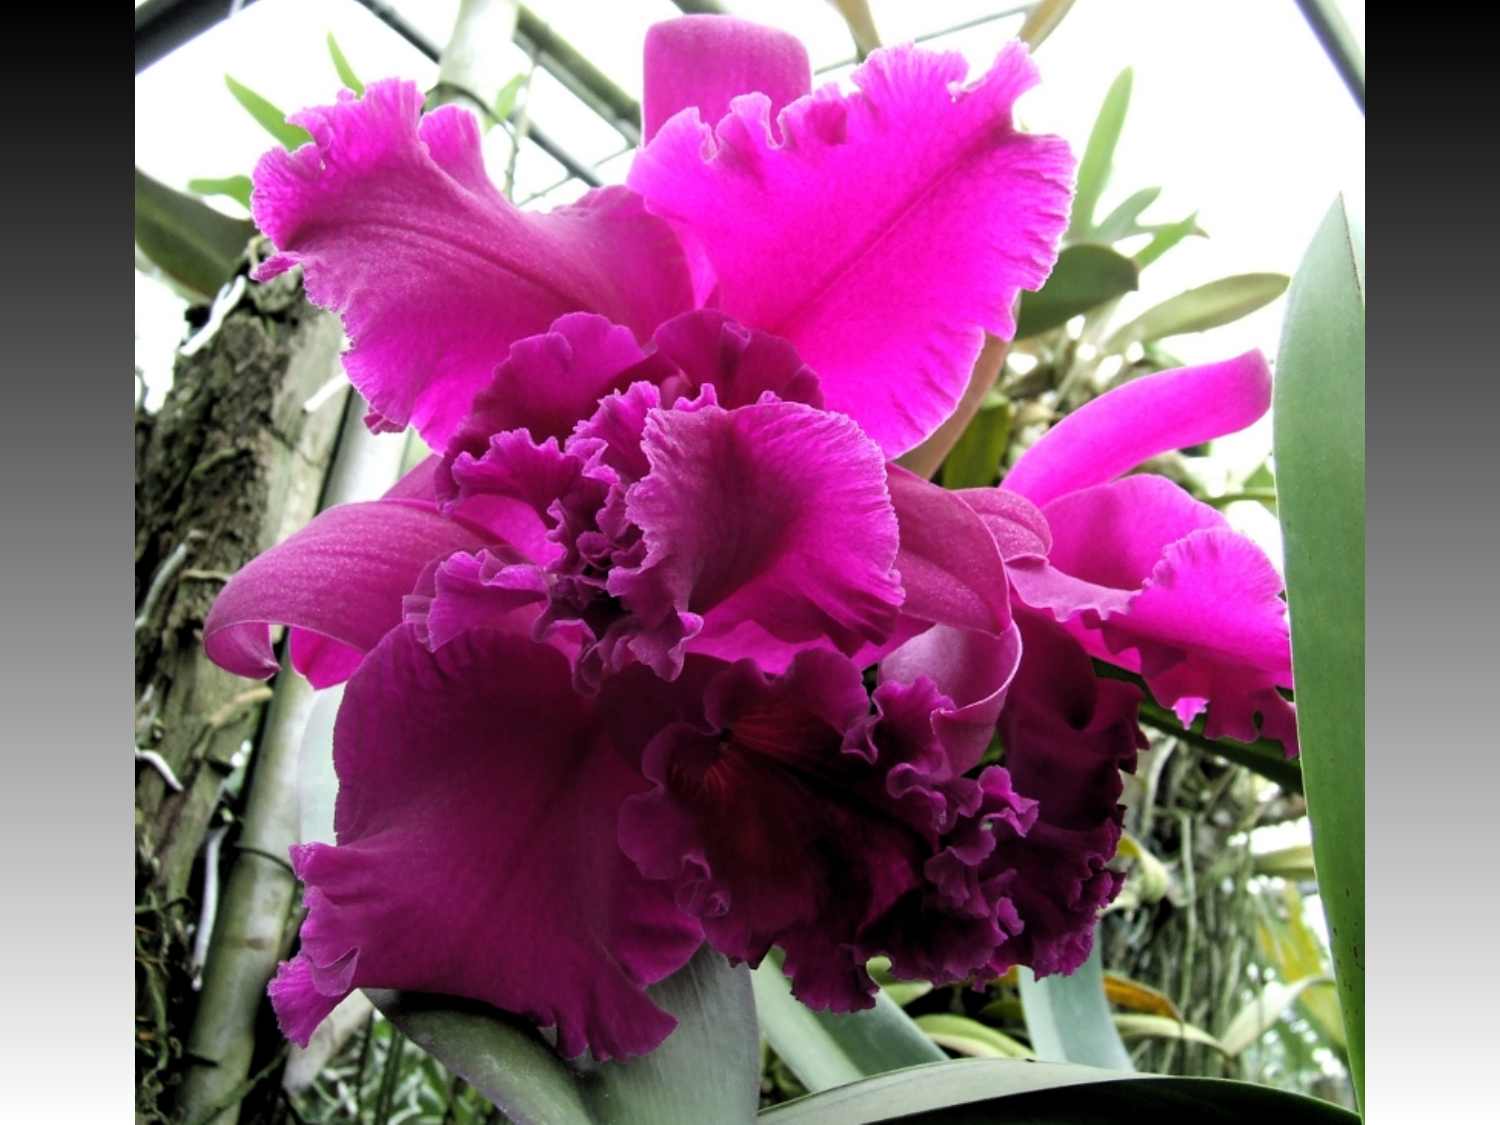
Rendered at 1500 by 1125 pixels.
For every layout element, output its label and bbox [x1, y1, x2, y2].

picture [135, 0, 1365, 1125]
